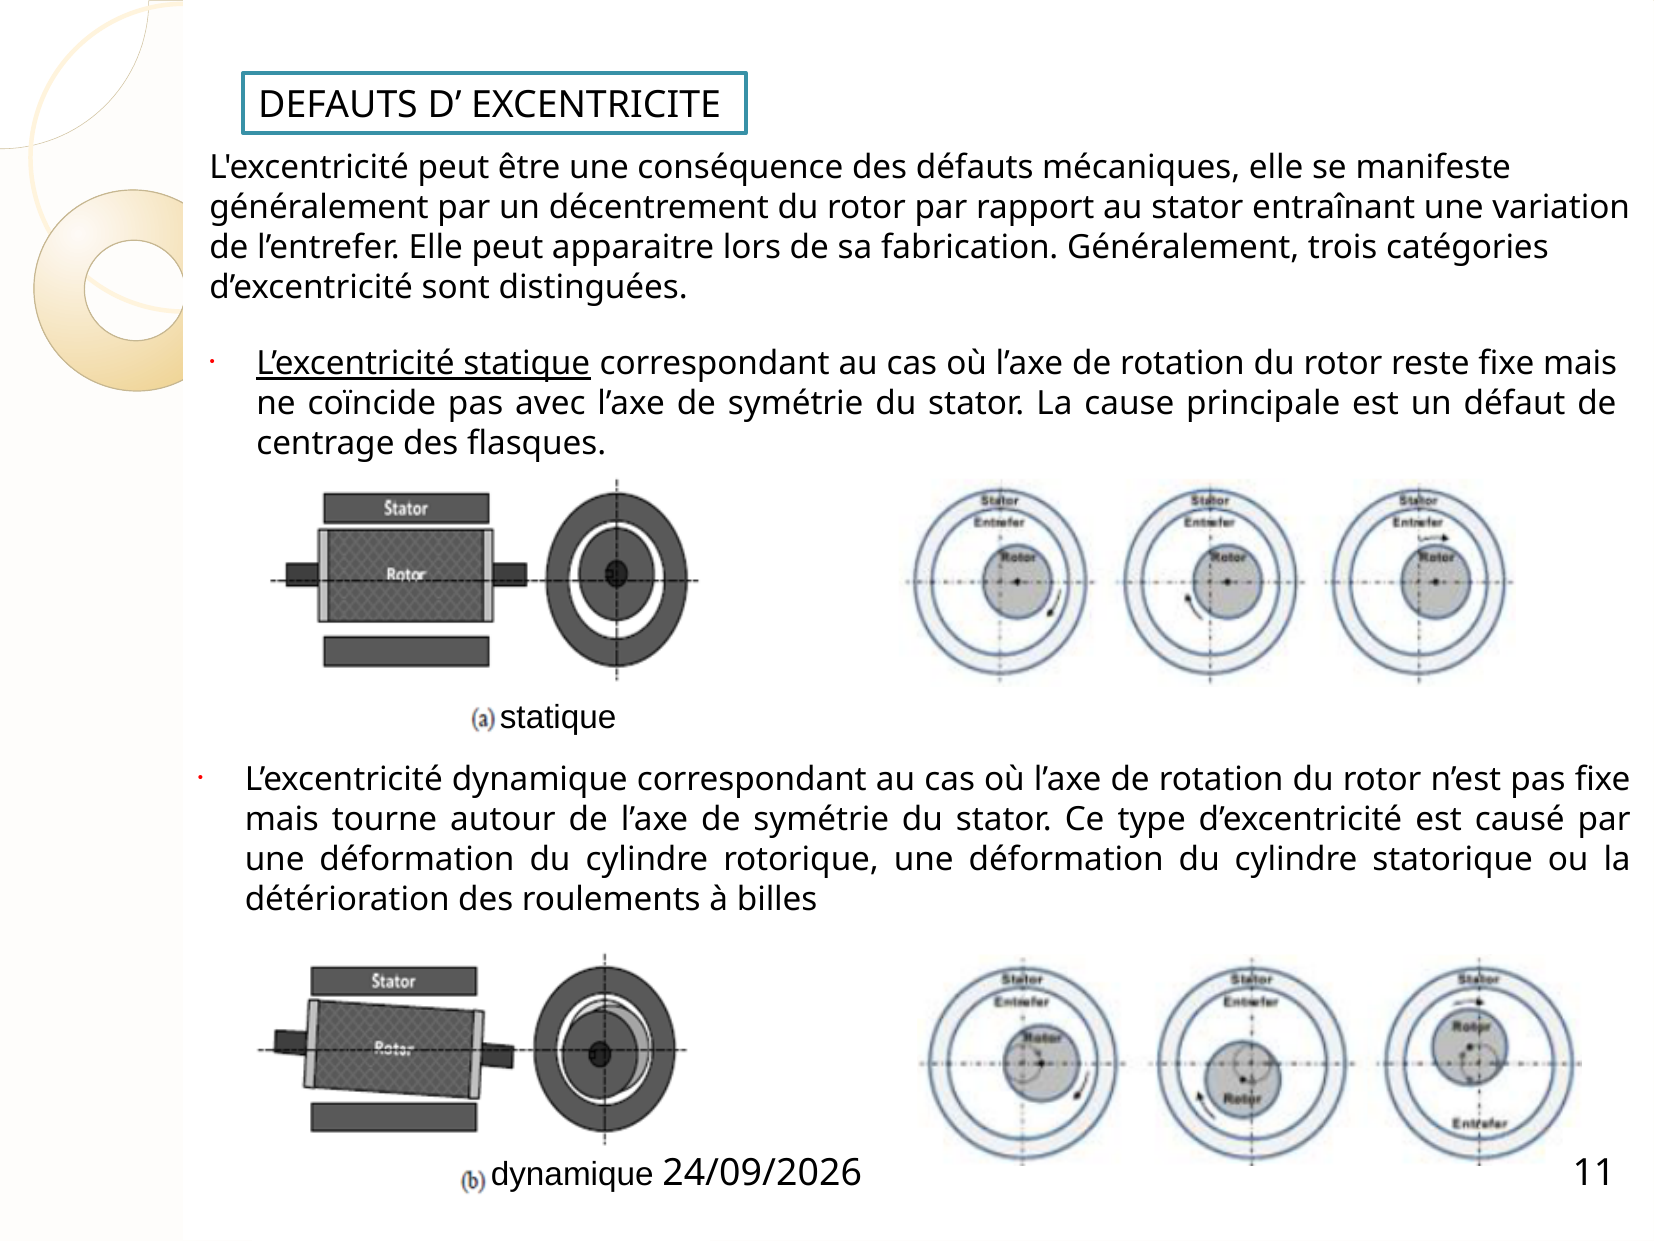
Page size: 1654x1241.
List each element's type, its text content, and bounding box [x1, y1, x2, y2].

text_box L'excentricité peut être une conséquence des défauts mécaniques, elle se manifeste généralement par un décentrement du rotor par rapport au stator entraînant une variation de l’entrefer. Elle peut apparaitre lors de sa fabrication. Généralement, trois catégories d’excentricité sont distinguées. [194, 138, 1654, 313]
text_box statique [484, 687, 668, 743]
text_box L’excentricité dynamique correspondant au cas où l’axe de rotation du rotor n’est pas fixe mais tourne autour de l’axe de symétrie du stator. Ce type d’excentricité est causé par une déformation du cylindre rotorique, une déformation du cylindre statorique ou la détérioration des roulements à billes [183, 750, 1648, 925]
text_box dynamique [476, 1144, 647, 1200]
picture [878, 476, 1516, 687]
slide_number <numéro> [1557, 1140, 1641, 1227]
picture [252, 925, 710, 1241]
picture [250, 469, 728, 749]
text_box L’excentricité statique correspondant au cas où l’axe de rotation du rotor reste fixe mais ne coïncide pas avec l’axe de symétrie du stator. La cause principale est un défaut de centrage des flasques. [194, 334, 1634, 469]
slide_number 02/07/2018 [647, 1140, 1034, 1227]
picture [917, 954, 1582, 1166]
text_box DEFAUTS D’ EXCENTRICITE [243, 73, 746, 133]
